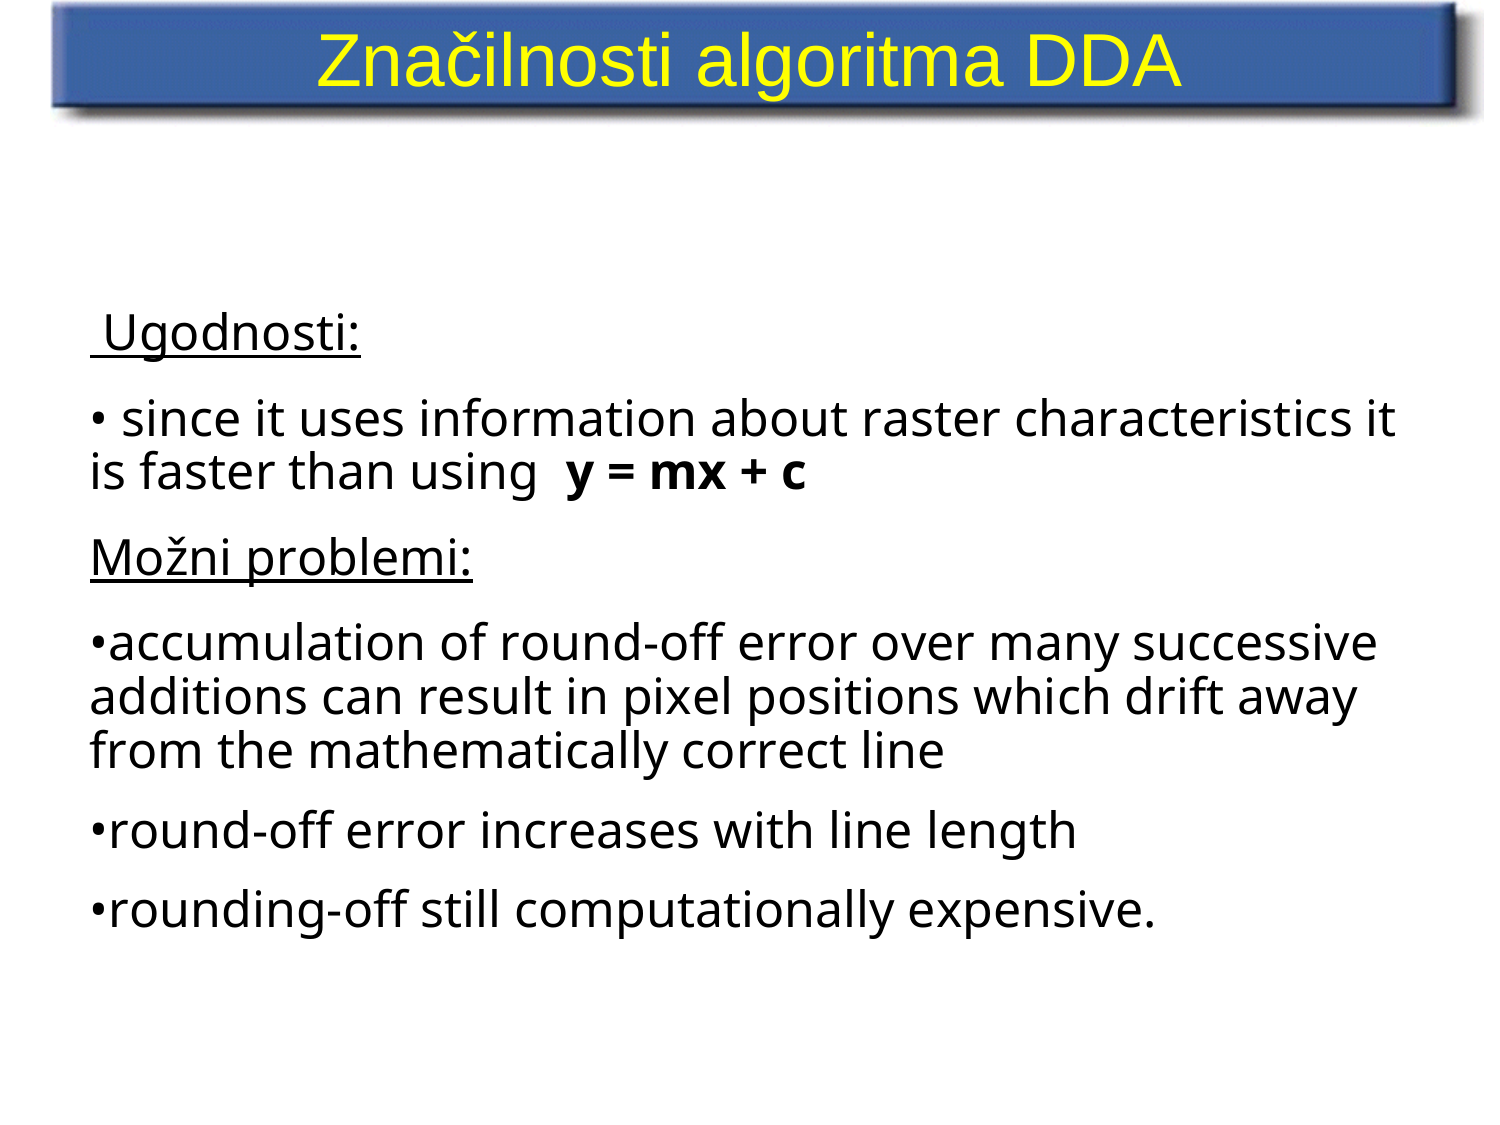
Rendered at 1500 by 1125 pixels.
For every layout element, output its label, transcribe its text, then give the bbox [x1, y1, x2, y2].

text_box Ugodnosti: since it uses information about raster characteristics it is faster than using y = mx + c Možni problemi: accumulation of round-off error over many successive additions can result in pixel positions which drift away from the mathematically correct line round-off error increases with line length rounding-off still computationally expensive. [75, 299, 1413, 946]
picture [50, 0, 1484, 127]
title Značilnosti algoritma DDA [75, 0, 1426, 110]
